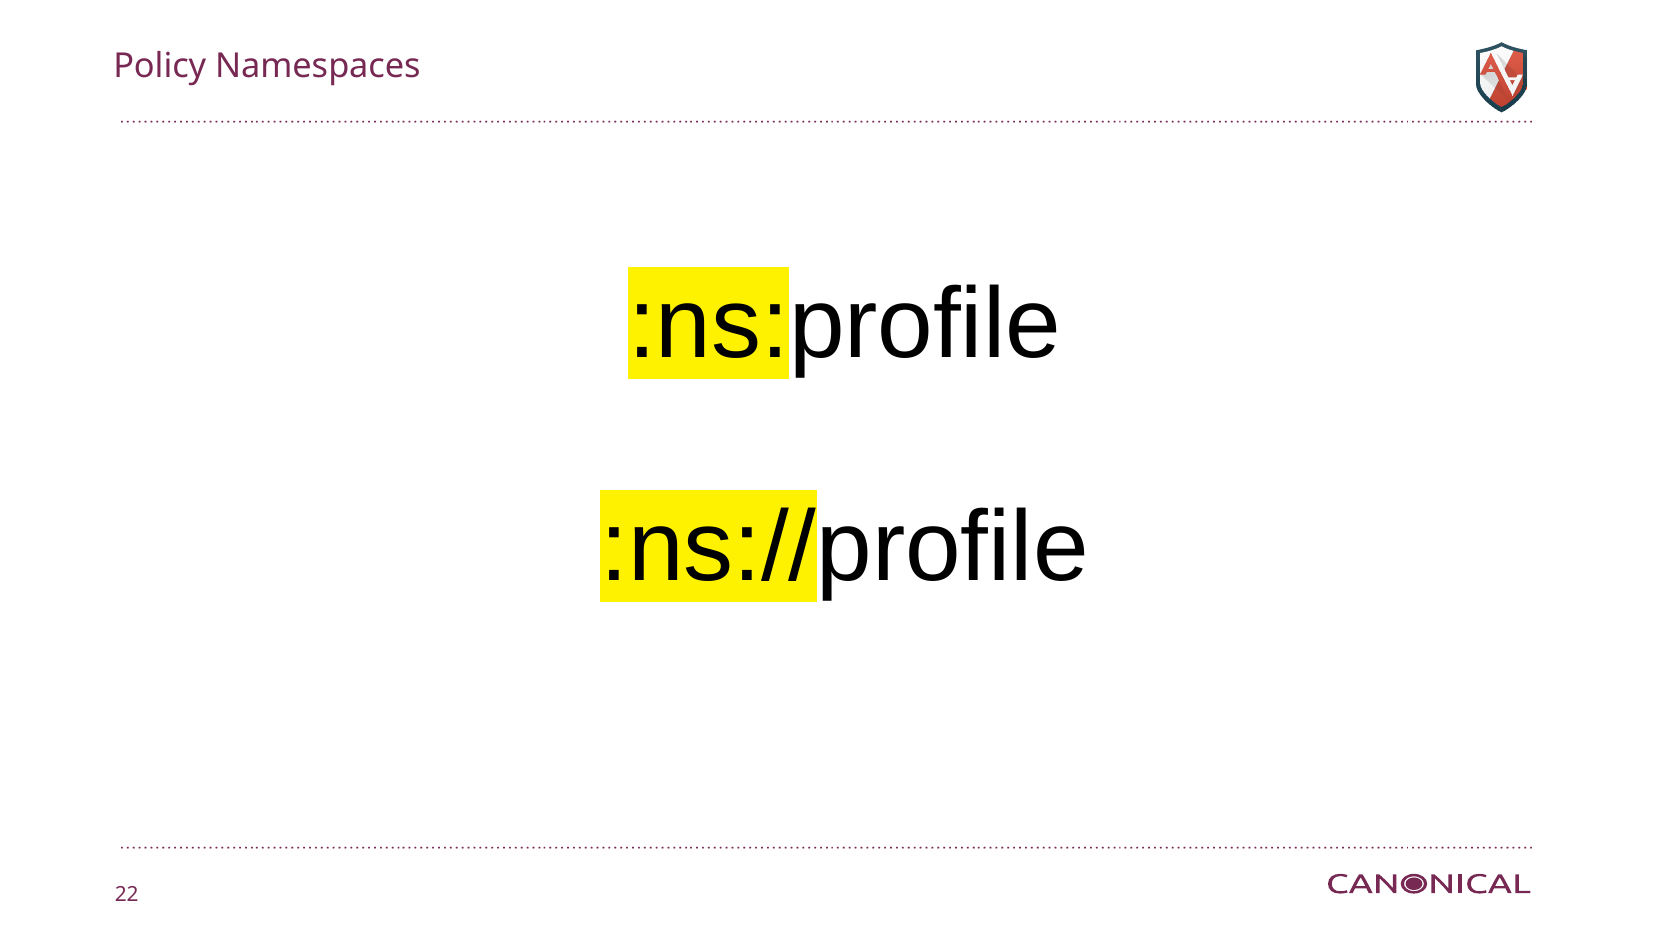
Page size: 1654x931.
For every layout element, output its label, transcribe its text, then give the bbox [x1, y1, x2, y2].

list :ns:profile :ns://profile [82, 217, 1571, 758]
title Policy Namespaces [113, 48, 1382, 81]
picture [111, 845, 1533, 851]
picture [111, 33, 1546, 124]
